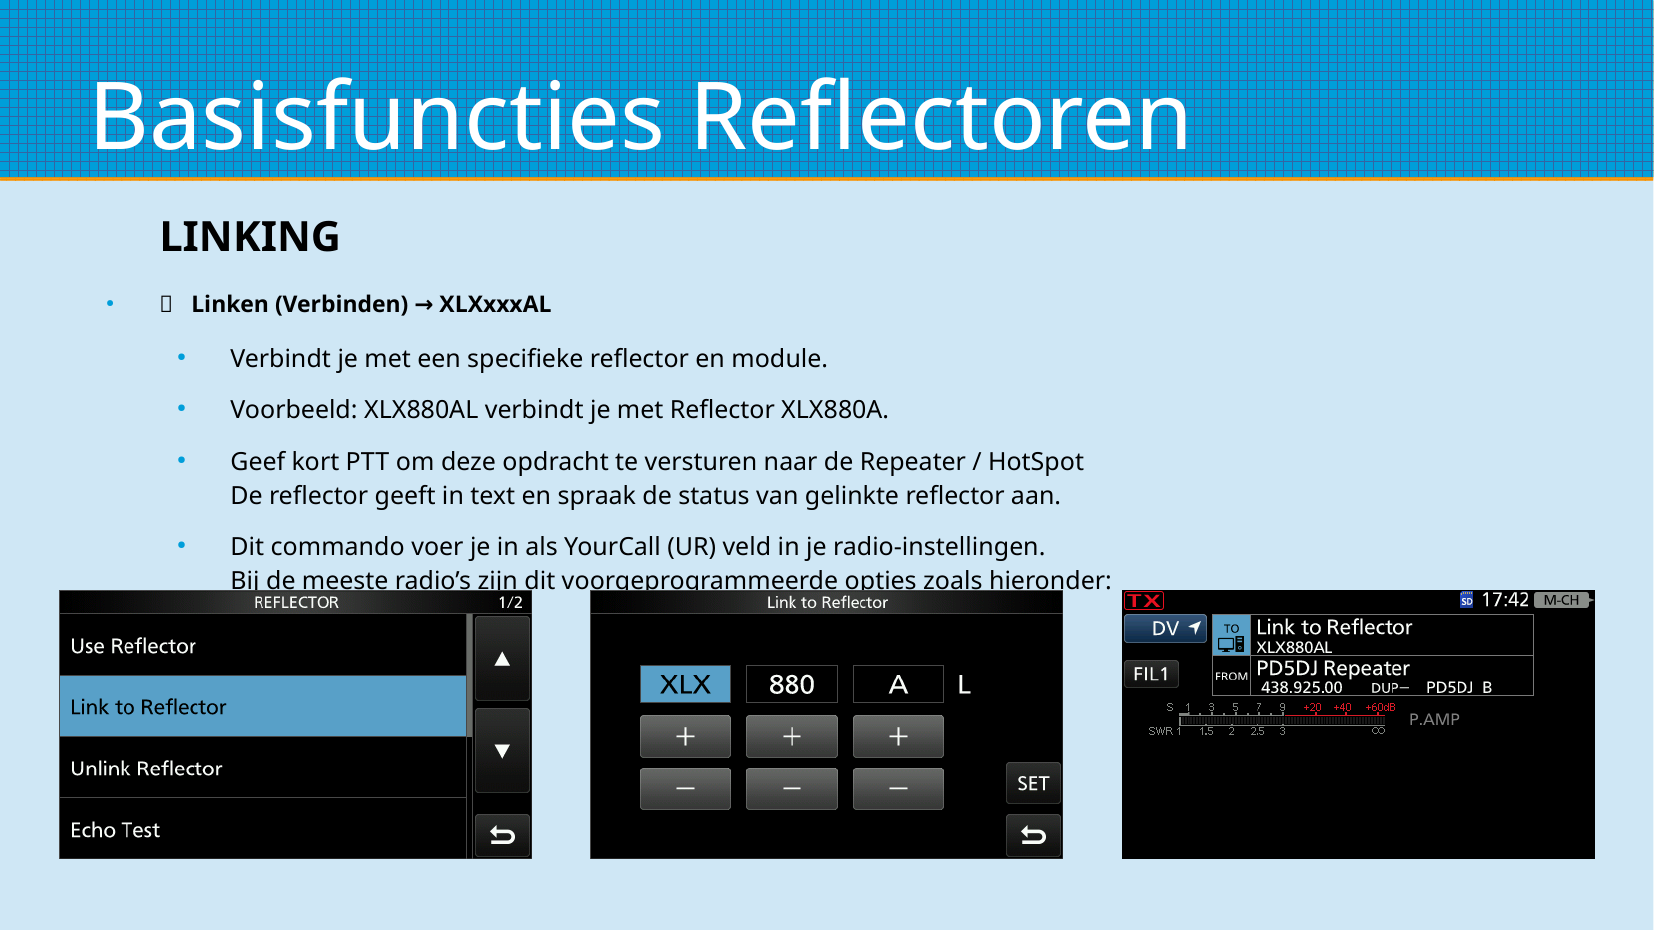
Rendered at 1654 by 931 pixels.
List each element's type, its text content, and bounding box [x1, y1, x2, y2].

picture [590, 590, 1063, 859]
title Basisfuncties Reflectoren [88, 14, 1565, 178]
picture [1122, 590, 1595, 859]
list LINKING 🔗 Linken (Verbinden) → XLXxxxAL Verbindt je met een specifieke reflector en module. Voorbeeld: XLX880AL verbindt je met Reflector XLX880A. Geef kort PTT om deze opdracht te versturen naar de Repeater / HotSpot De reflector geeft in text en spraak de status van gelinkte reflector aan. Dit commando voer je in als YourCall (UR) veld in je radio-instellingen. Bij de meeste radio’s zijn dit voorgeprogrammeerde opties zoals hieronder: [88, 206, 1565, 886]
picture [59, 590, 532, 859]
